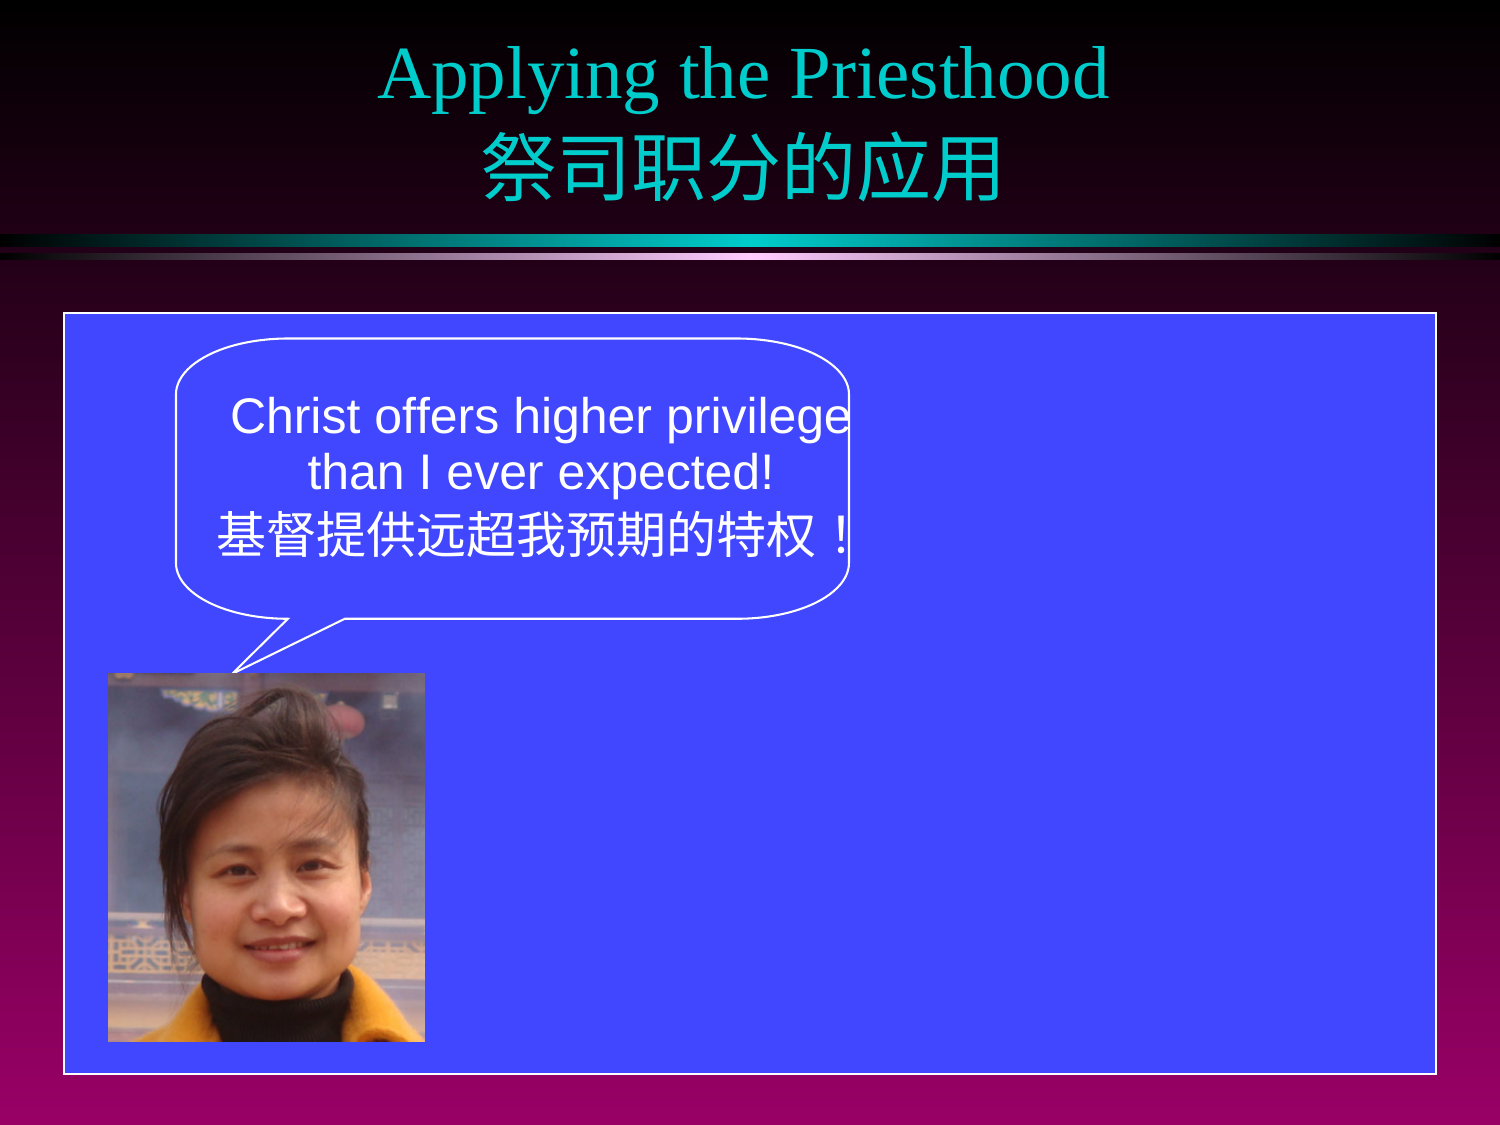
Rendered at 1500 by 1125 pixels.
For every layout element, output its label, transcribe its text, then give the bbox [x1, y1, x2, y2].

text_box [63, 313, 1437, 1074]
title Applying the Priesthood 祭司职分的应用 [99, 37, 1388, 225]
picture [108, 673, 425, 1043]
text_box Christ offers higher privilege than I ever expected! 基督提供远超我预期的特权！ [175, 338, 849, 673]
